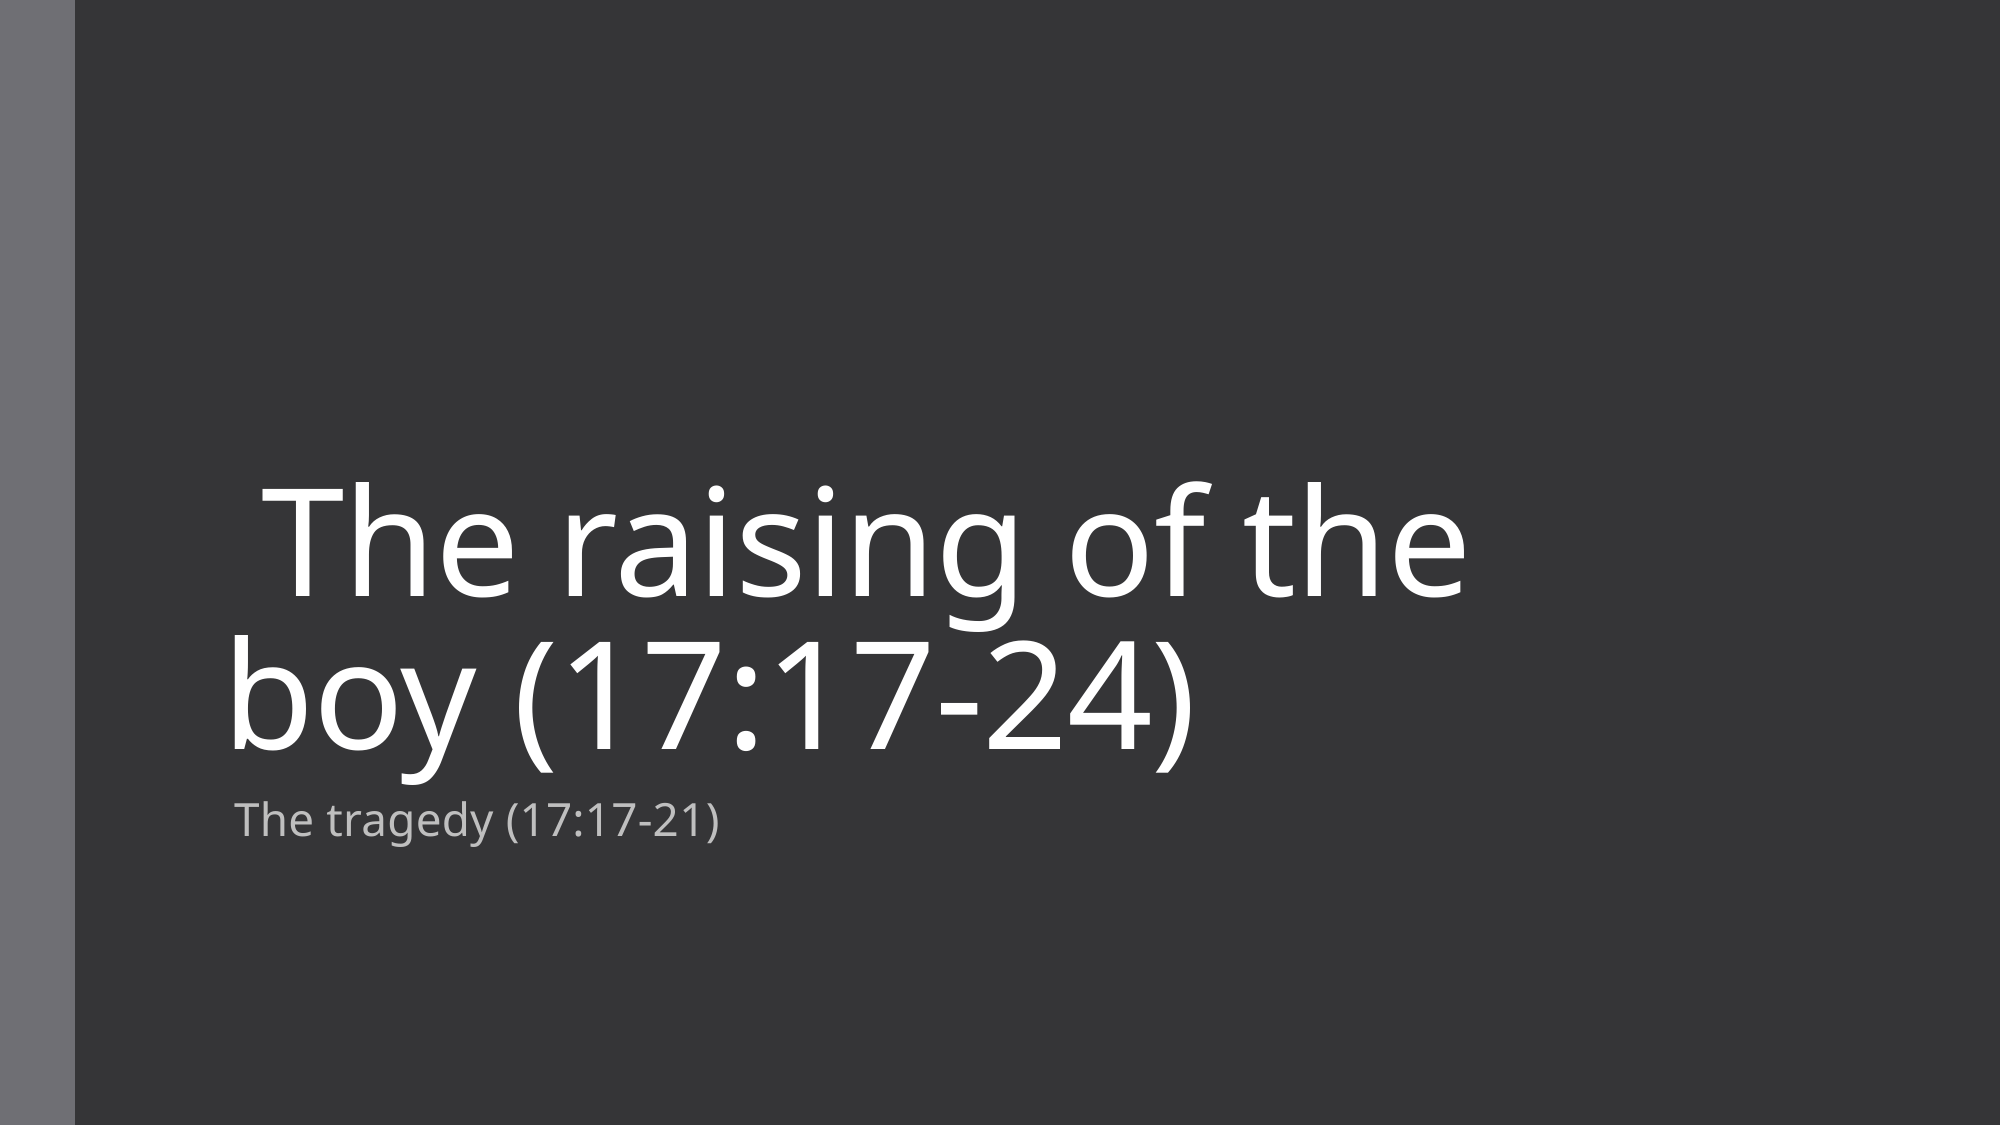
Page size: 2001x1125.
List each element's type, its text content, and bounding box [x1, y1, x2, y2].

title The raising of the boy (17:17-24) [206, 124, 1752, 787]
subtitle The tragedy (17:17-21) [206, 787, 1752, 1066]
